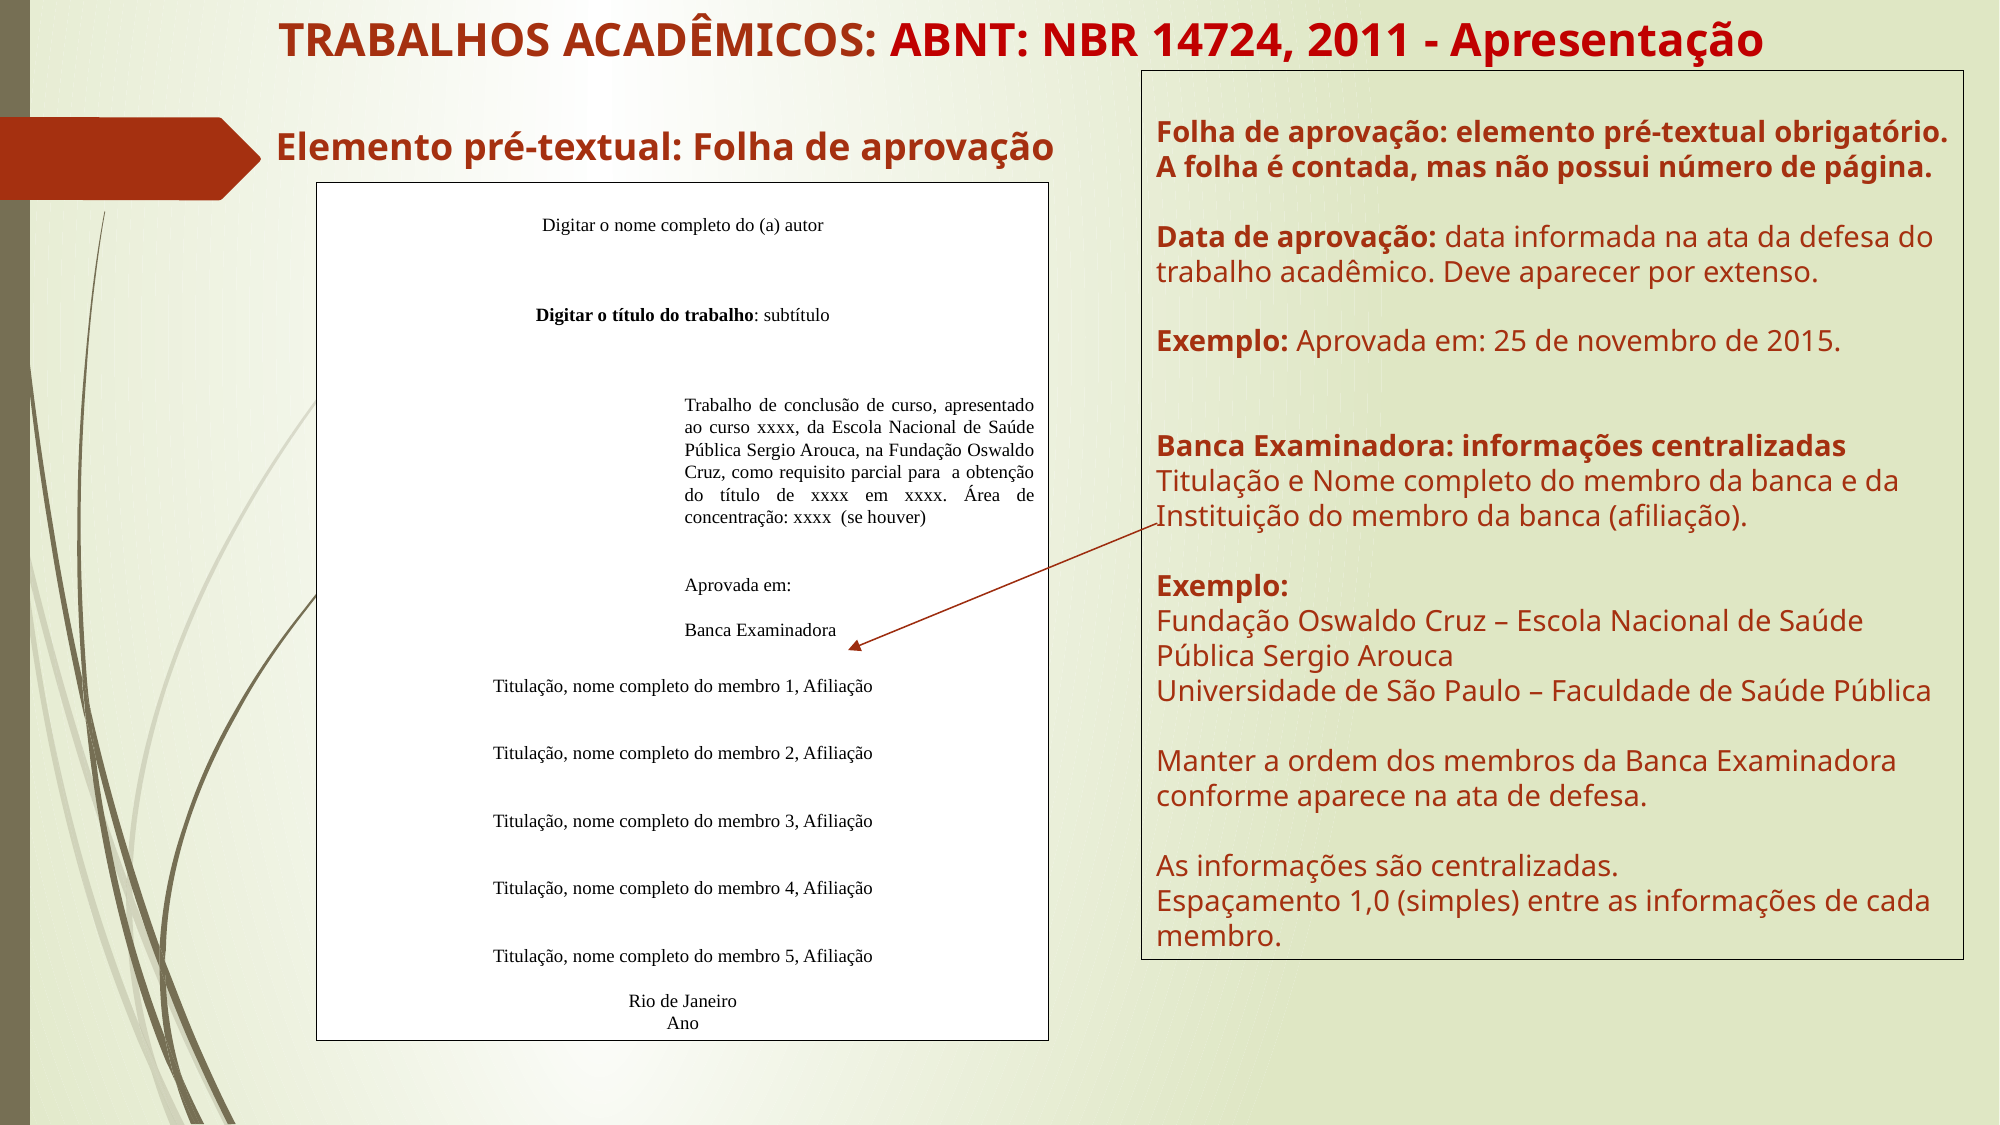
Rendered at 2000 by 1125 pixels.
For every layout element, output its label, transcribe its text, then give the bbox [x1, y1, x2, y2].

text_box TRABALHOS ACADÊMICOS: ABNT: NBR 14724, 2011 - Apresentação [263, 3, 1935, 94]
text_box Elemento pré-textual: Folha de aprovação [260, 115, 1071, 176]
text_box Digitar o nome completo do (a) autor Digitar o título do trabalho: subtítulo Trabalho de conclusão de curso, apresentado ao curso xxxx, da Escola Nacional de Saúde Pública Sergio Arouca, na Fundação Oswaldo Cruz, como requisito parcial para a obtenção do título de xxxx em xxxx. Área de concentração: xxxx (se houver) Aprovada em: Banca Examinadora Titulação, nome completo do membro 1, Afiliação Titulação, nome completo do membro 2, Afiliação Titulação, nome completo do membro 3, Afiliação Titulação, nome completo do membro 4, Afiliação Titulação, nome completo do membro 5, Afiliação Rio de Janeiro Ano [316, 182, 1049, 1041]
text_box Folha de aprovação: elemento pré-textual obrigatório. A folha é contada, mas não possui número de página. Data de aprovação: data informada na ata da defesa do trabalho acadêmico. Deve aparecer por extenso. Exemplo: Aprovada em: 25 de novembro de 2015. Banca Examinadora: informações centralizadas Titulação e Nome completo do membro da banca e da Instituição do membro da banca (afiliação). Exemplo: Fundação Oswaldo Cruz – Escola Nacional de Saúde Pública Sergio Arouca Universidade de São Paulo – Faculdade de Saúde Pública Manter a ordem dos membros da Banca Examinadora conforme aparece na ata de defesa. As informações são centralizadas. Espaçamento 1,0 (simples) entre as informações de cada membro. [1141, 70, 1964, 960]
